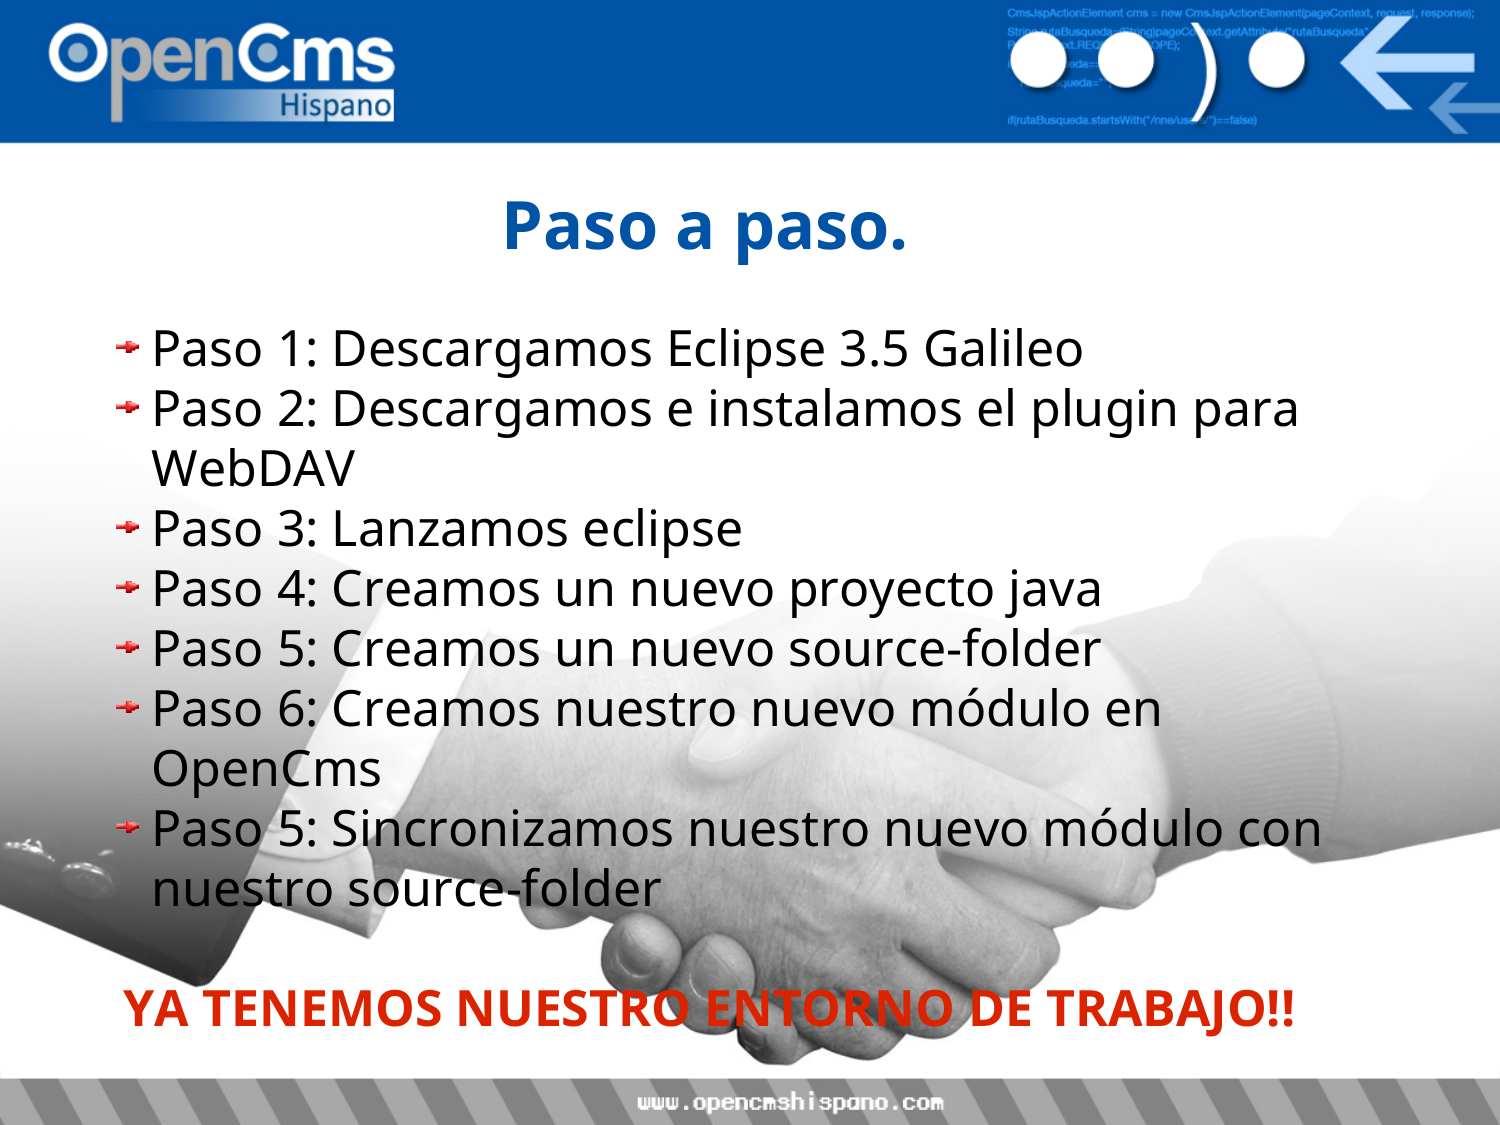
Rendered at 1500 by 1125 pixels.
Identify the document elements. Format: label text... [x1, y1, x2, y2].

picture [0, 0, 1500, 1125]
text_box Paso 1: Descargamos Eclipse 3.5 Galileo Paso 2: Descargamos e instalamos el plugin para WebDAV Paso 3: Lanzamos eclipse Paso 4: Creamos un nuevo proyecto java Paso 5: Creamos un nuevo source-folder Paso 6: Creamos nuestro nuevo módulo en OpenCms Paso 5: Sincronizamos nuestro nuevo módulo con nuestro source-folder YA TENEMOS NUESTRO ENTORNO DE TRABAJO!! [81, 206, 1338, 983]
text_box Paso a paso. [82, 140, 1329, 206]
